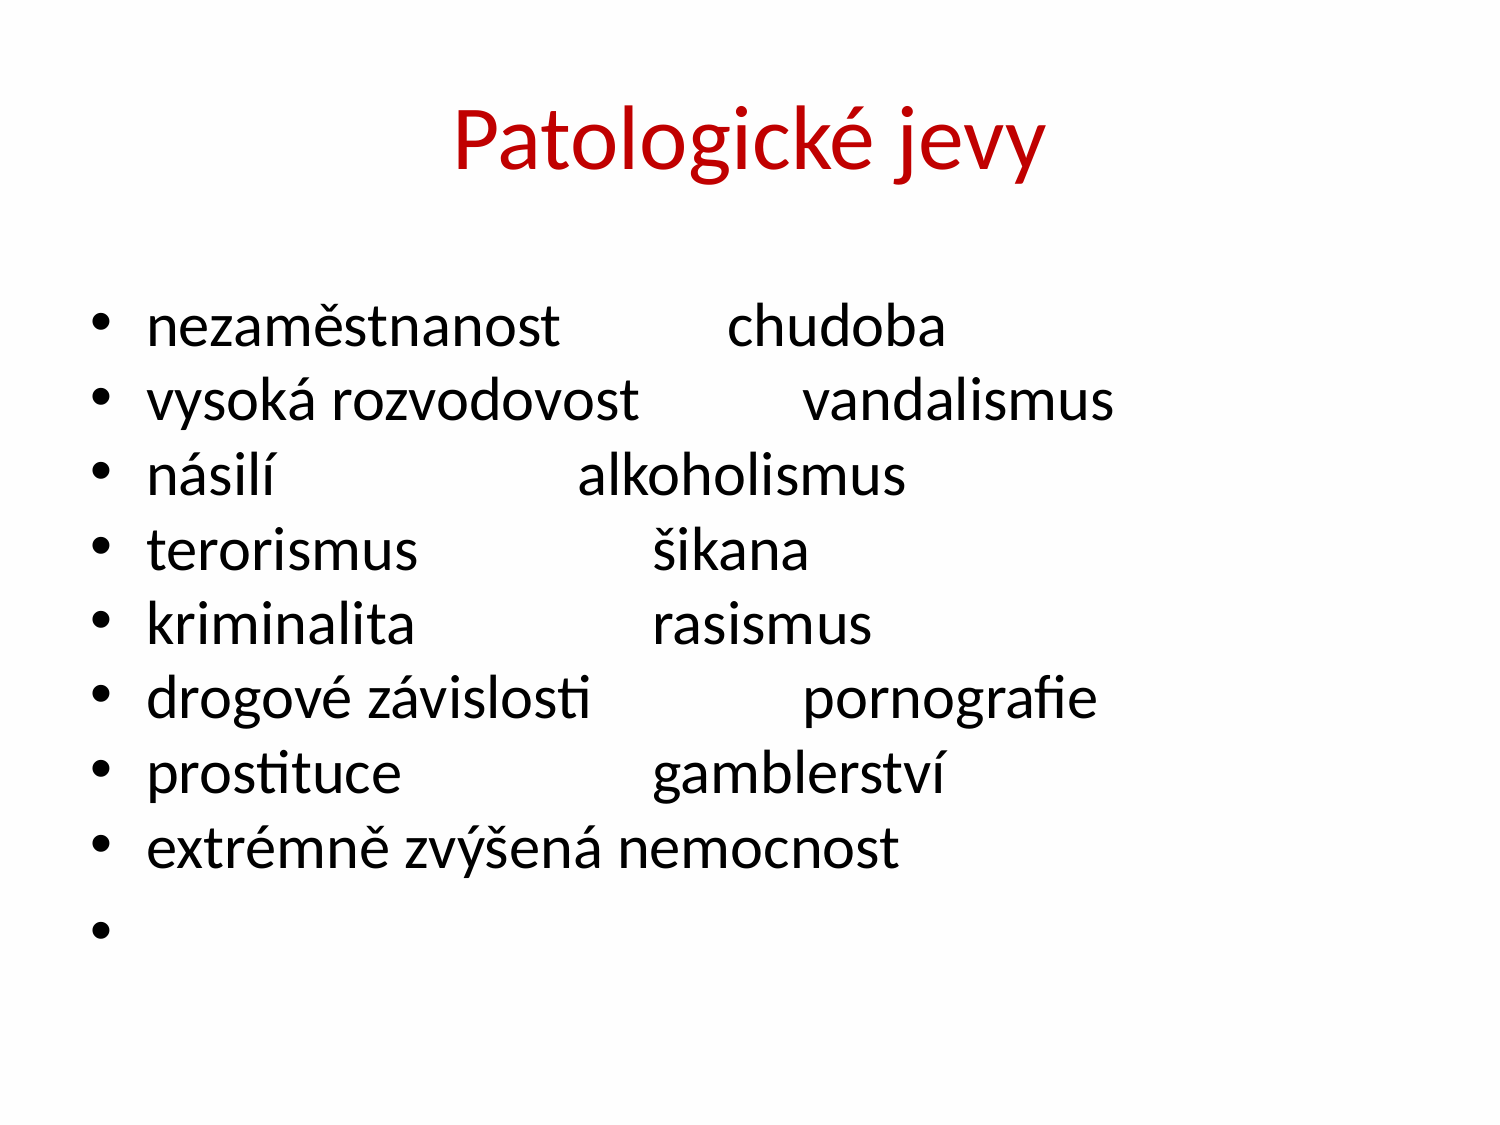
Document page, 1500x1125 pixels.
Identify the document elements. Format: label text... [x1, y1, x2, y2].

title Patologické jevy [75, 45, 1426, 221]
list nezaměstnanost chudoba vysoká rozvodovost vandalismus násilí alkoholismus terorismus šikana kriminalita rasismus drogové závislosti pornografie prostituce gamblerství extrémně zvýšená nemocnost [75, 290, 1426, 1005]
